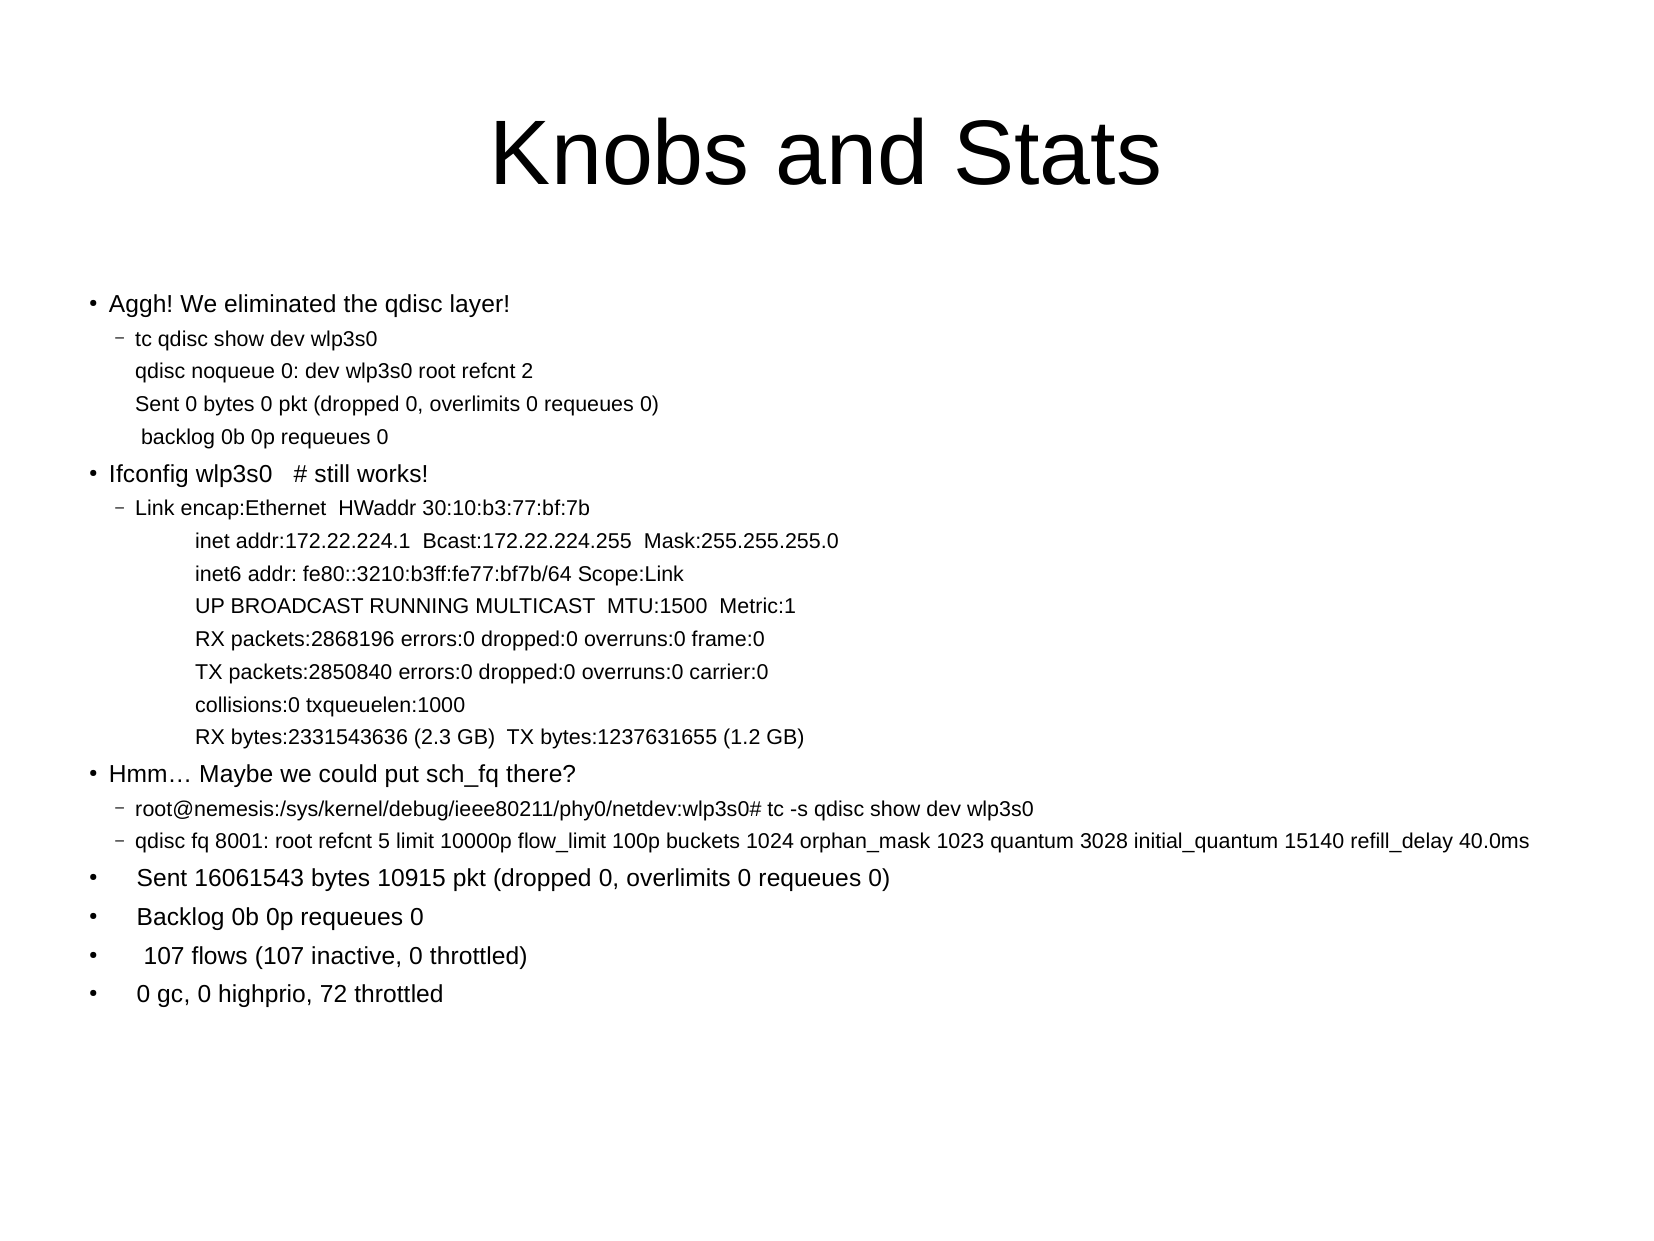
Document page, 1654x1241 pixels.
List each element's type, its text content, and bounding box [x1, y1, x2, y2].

title Knobs and Stats [82, 49, 1571, 257]
list Aggh! We eliminated the qdisc layer! tc qdisc show dev wlp3s0 qdisc noqueue 0: dev wlp3s0 root refcnt 2 Sent 0 bytes 0 pkt (dropped 0, overlimits 0 requeues 0) backlog 0b 0p requeues 0 Ifconfig wlp3s0 # still works! Link encap:Ethernet HWaddr 30:10:b3:77:bf:7b inet addr:172.22.224.1 Bcast:172.22.224.255 Mask:255.255.255.0 inet6 addr: fe80::3210:b3ff:fe77:bf7b/64 Scope:Link UP BROADCAST RUNNING MULTICAST MTU:1500 Metric:1 RX packets:2868196 errors:0 dropped:0 overruns:0 frame:0 TX packets:2850840 errors:0 dropped:0 overruns:0 carrier:0 collisions:0 txqueuelen:1000 RX bytes:2331543636 (2.3 GB) TX bytes:1237631655 (1.2 GB) Hmm… Maybe we could put sch_fq there? root@nemesis:/sys/kernel/debug/ieee80211/phy0/netdev:wlp3s0# tc -s qdisc show dev wlp3s0 qdisc fq 8001: root refcnt 5 limit 10000p flow_limit 100p buckets 1024 orphan_mask 1023 quantum 3028 initial_quantum 15140 refill_delay 40.0ms Sent 16061543 bytes 10915 pkt (dropped 0, overlimits 0 requeues 0) Backlog 0b 0p requeues 0 107 flows (107 inactive, 0 throttled) 0 gc, 0 highprio, 72 throttled [82, 290, 1571, 1010]
